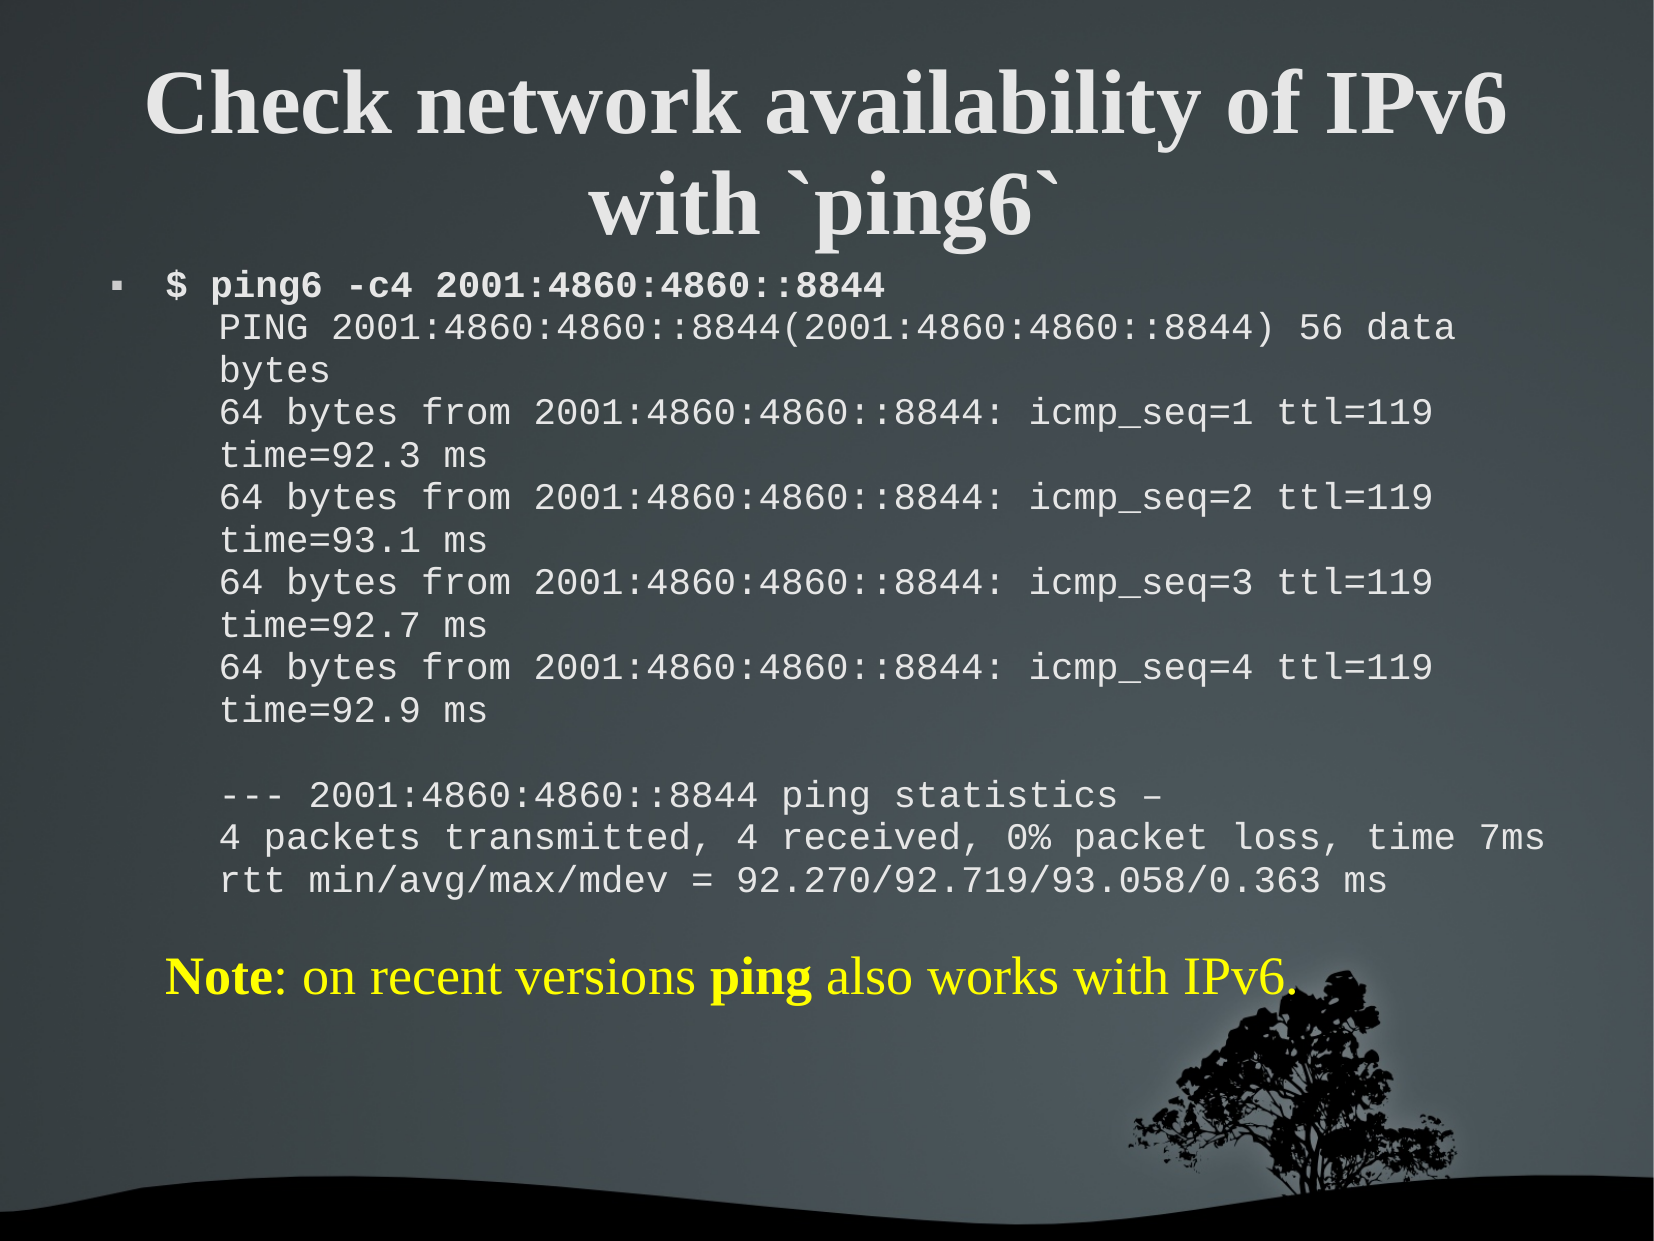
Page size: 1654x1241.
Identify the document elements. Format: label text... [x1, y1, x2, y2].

title Check network availability of IPv6 with `ping6` [82, 49, 1571, 257]
picture [0, 0, 1654, 1241]
list $ ping6 -c4 2001:4860:4860::8844 PING 2001:4860:4860::8844(2001:4860:4860::8844) 56 data bytes 64 bytes from 2001:4860:4860::8844: icmp_seq=1 ttl=119 time=92.3 ms 64 bytes from 2001:4860:4860::8844: icmp_seq=2 ttl=119 time=93.1 ms 64 bytes from 2001:4860:4860::8844: icmp_seq=3 ttl=119 time=92.7 ms 64 bytes from 2001:4860:4860::8844: icmp_seq=4 ttl=119 time=92.9 ms --- 2001:4860:4860::8844 ping statistics – 4 packets transmitted, 4 received, 0% packet loss, time 7ms rtt min/avg/max/mdev = 92.270/92.719/93.058/0.363 ms Note: on recent versions ping also works with IPv6. [76, 265, 1565, 1223]
